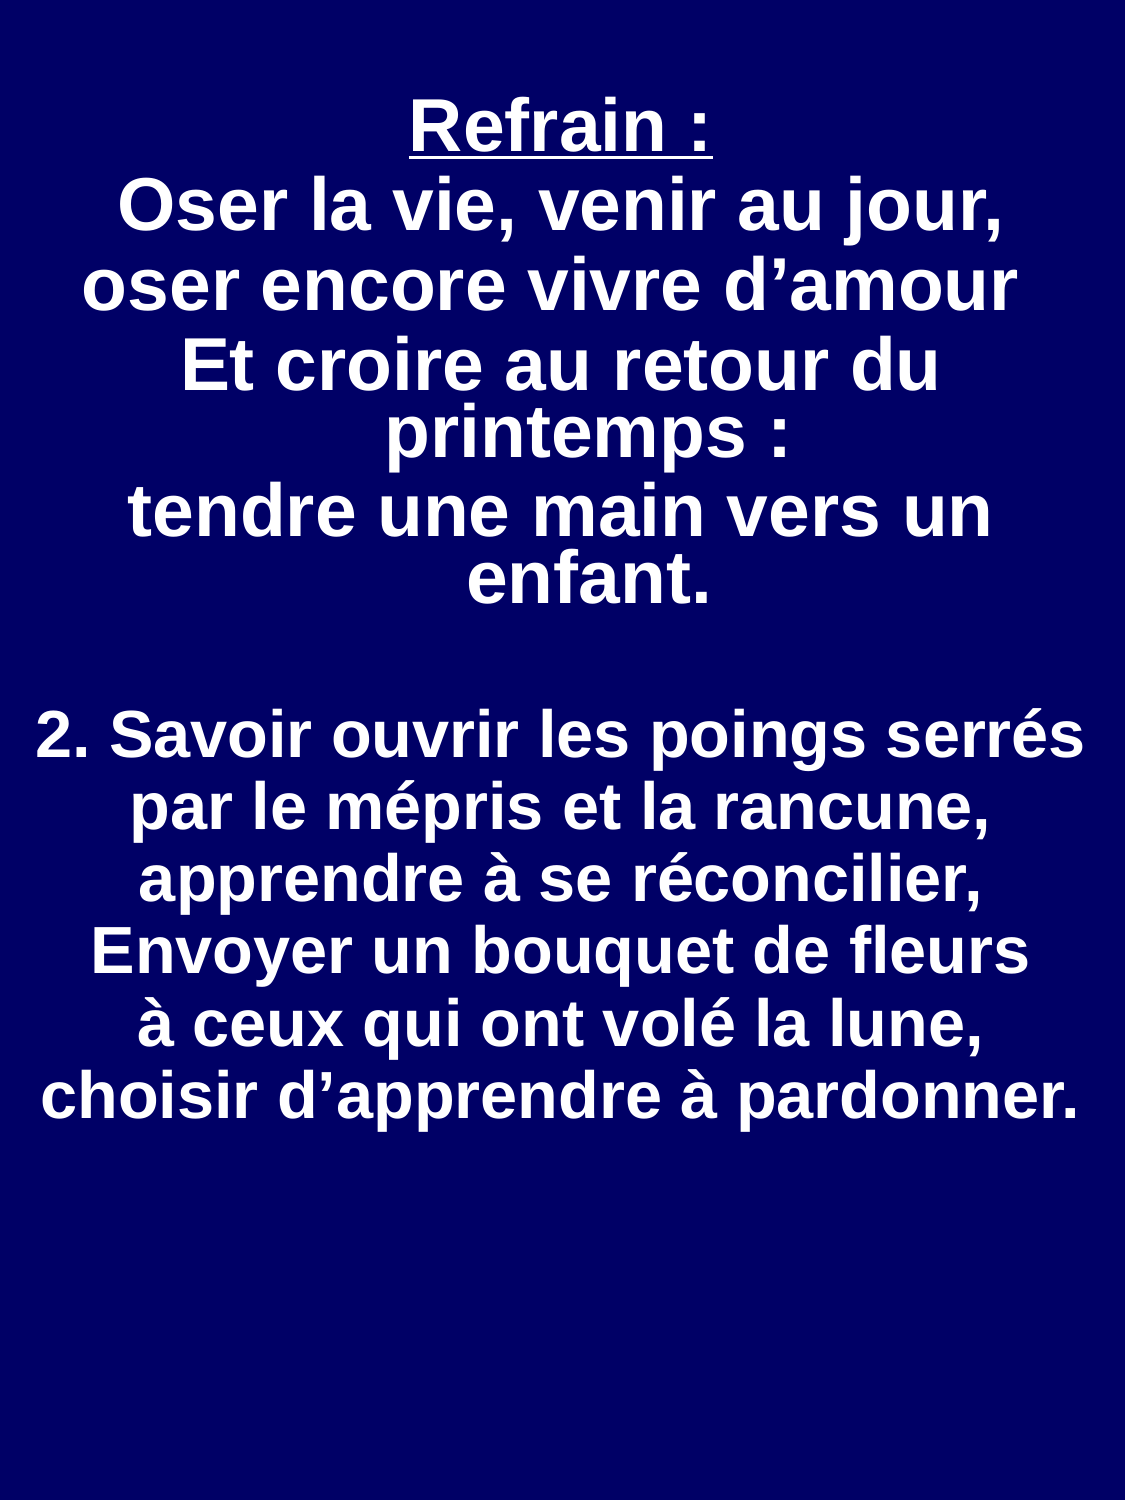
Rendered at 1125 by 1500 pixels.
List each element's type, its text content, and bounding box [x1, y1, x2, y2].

text_box Refrain : Oser la vie, venir au jour, oser encore vivre d’amour Et croire au retour du printemps : tendre une main vers un enfant. 2. Savoir ouvrir les poings serrés par le mépris et la rancune, apprendre à se réconcilier, Envoyer un bouquet de fleurs à ceux qui ont volé la lune, choisir d’apprendre à pardonner. [11, 35, 1111, 1441]
